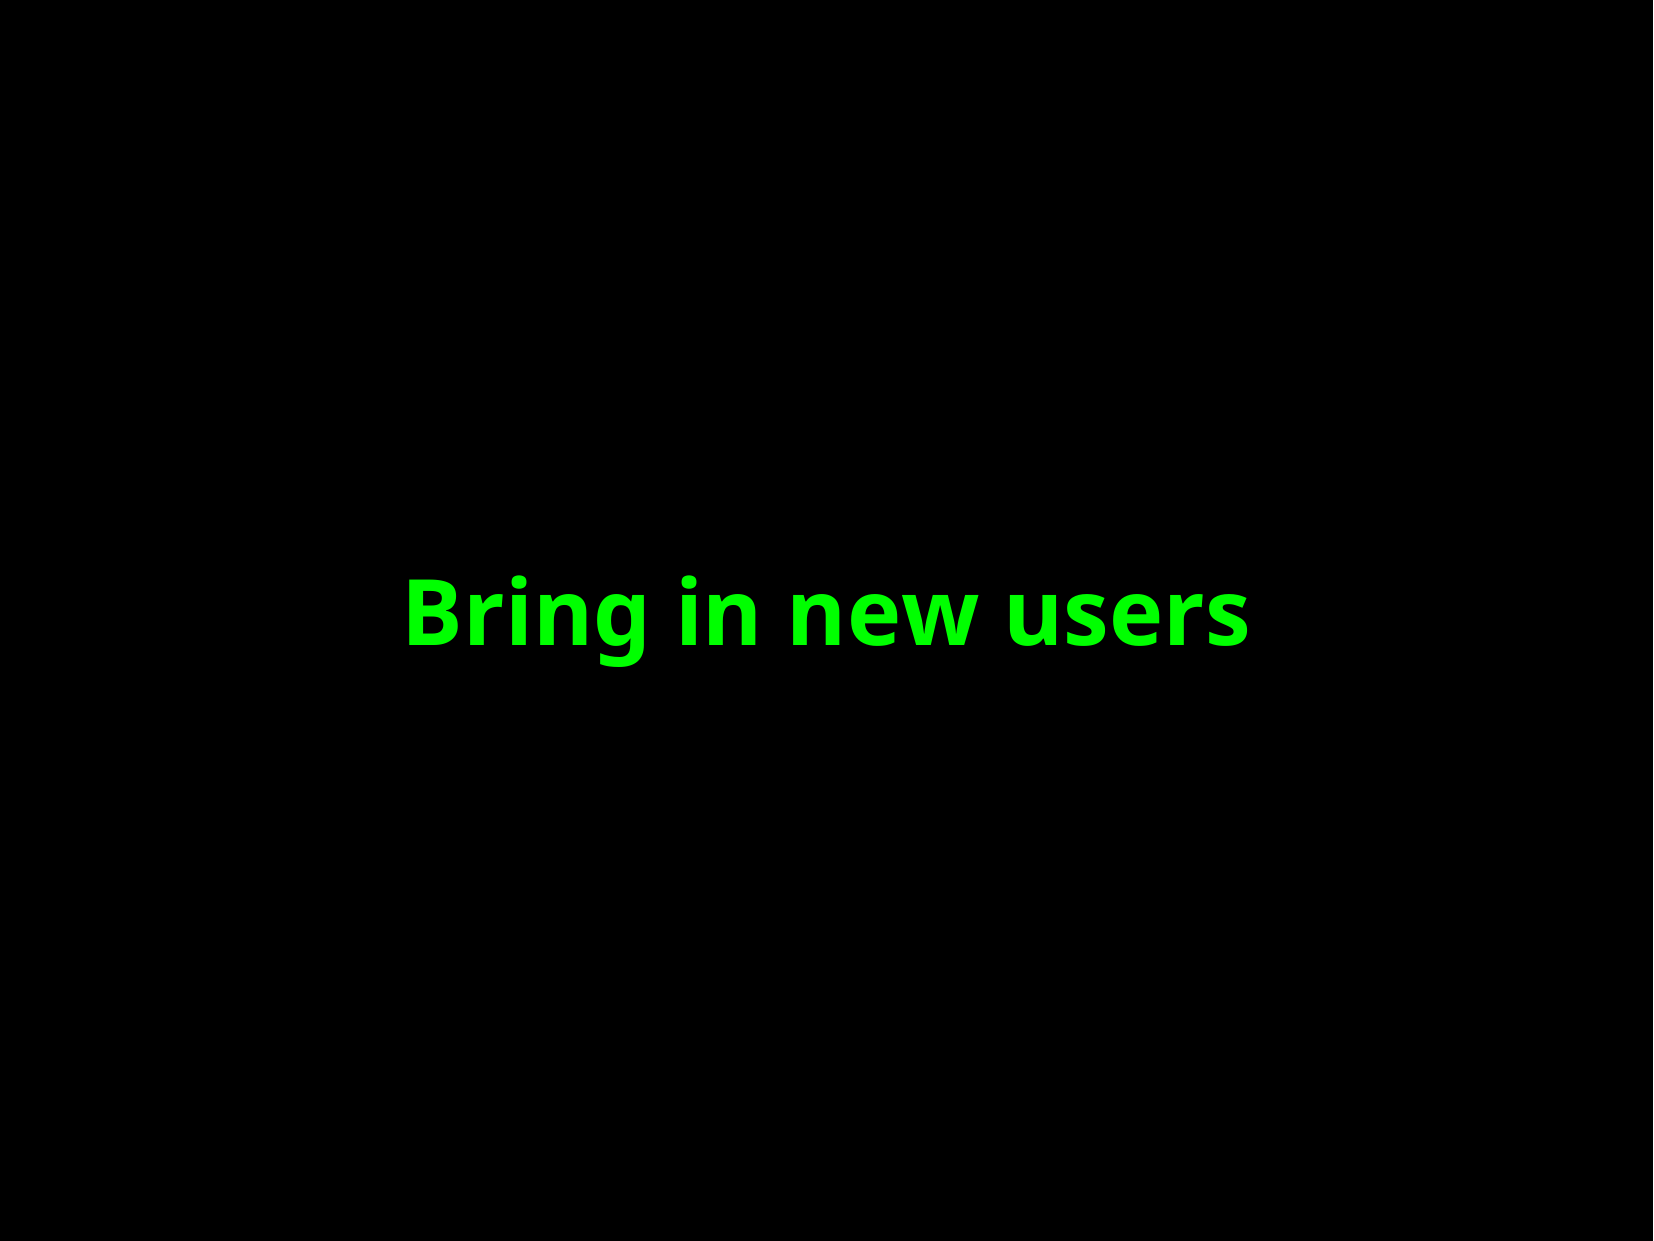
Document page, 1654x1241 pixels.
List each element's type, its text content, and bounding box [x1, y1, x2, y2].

title Bring in new users [82, 136, 1571, 1084]
